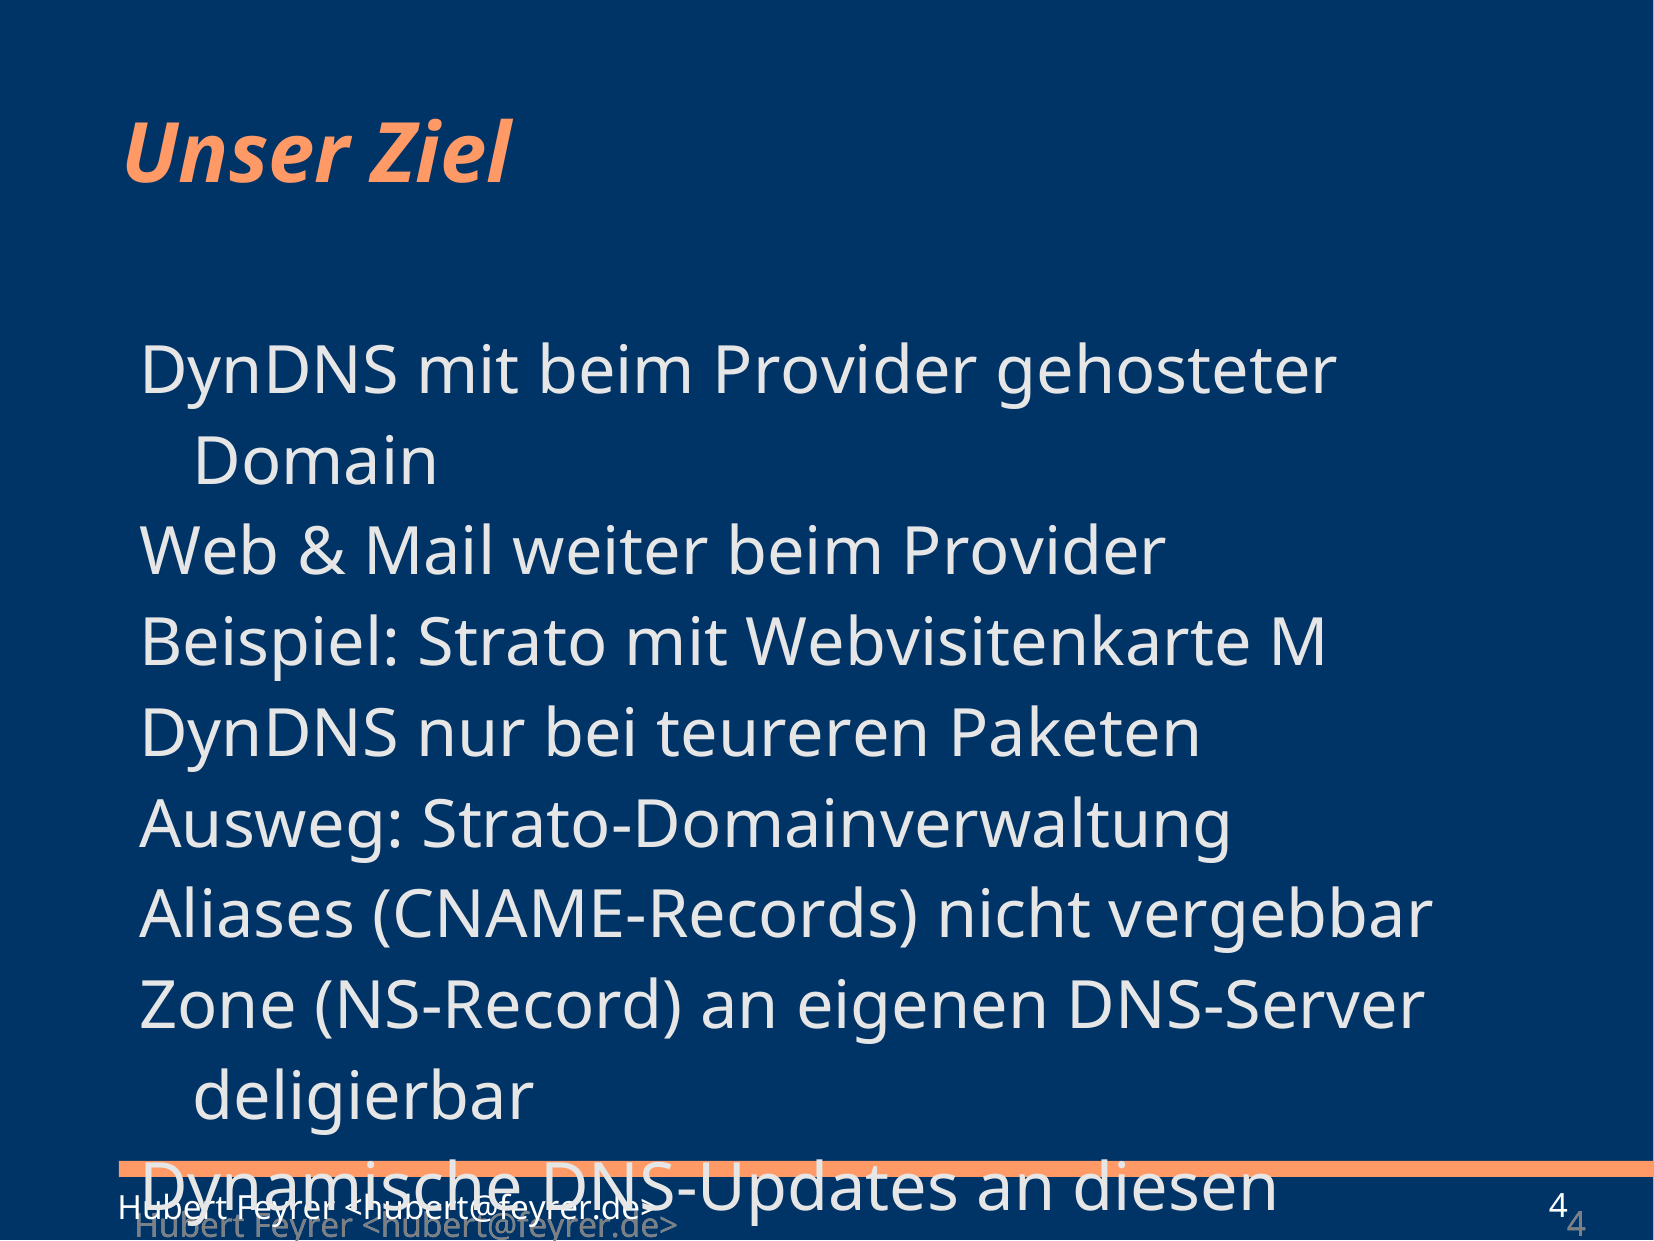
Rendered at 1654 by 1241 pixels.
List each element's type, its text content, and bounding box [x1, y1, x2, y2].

list DynDNS mit beim Provider gehosteter Domain Web & Mail weiter beim Provider Beispiel: Strato mit Webvisitenkarte M DynDNS nur bei teureren Paketen Ausweg: Strato-Domainverwaltung Aliases (CNAME-Records) nicht vergebbar Zone (NS-Record) an eigenen DNS-Server deligierbar Dynamische DNS-Updates an diesen [121, 322, 1561, 1104]
title Unser Ziel [121, 46, 1534, 254]
